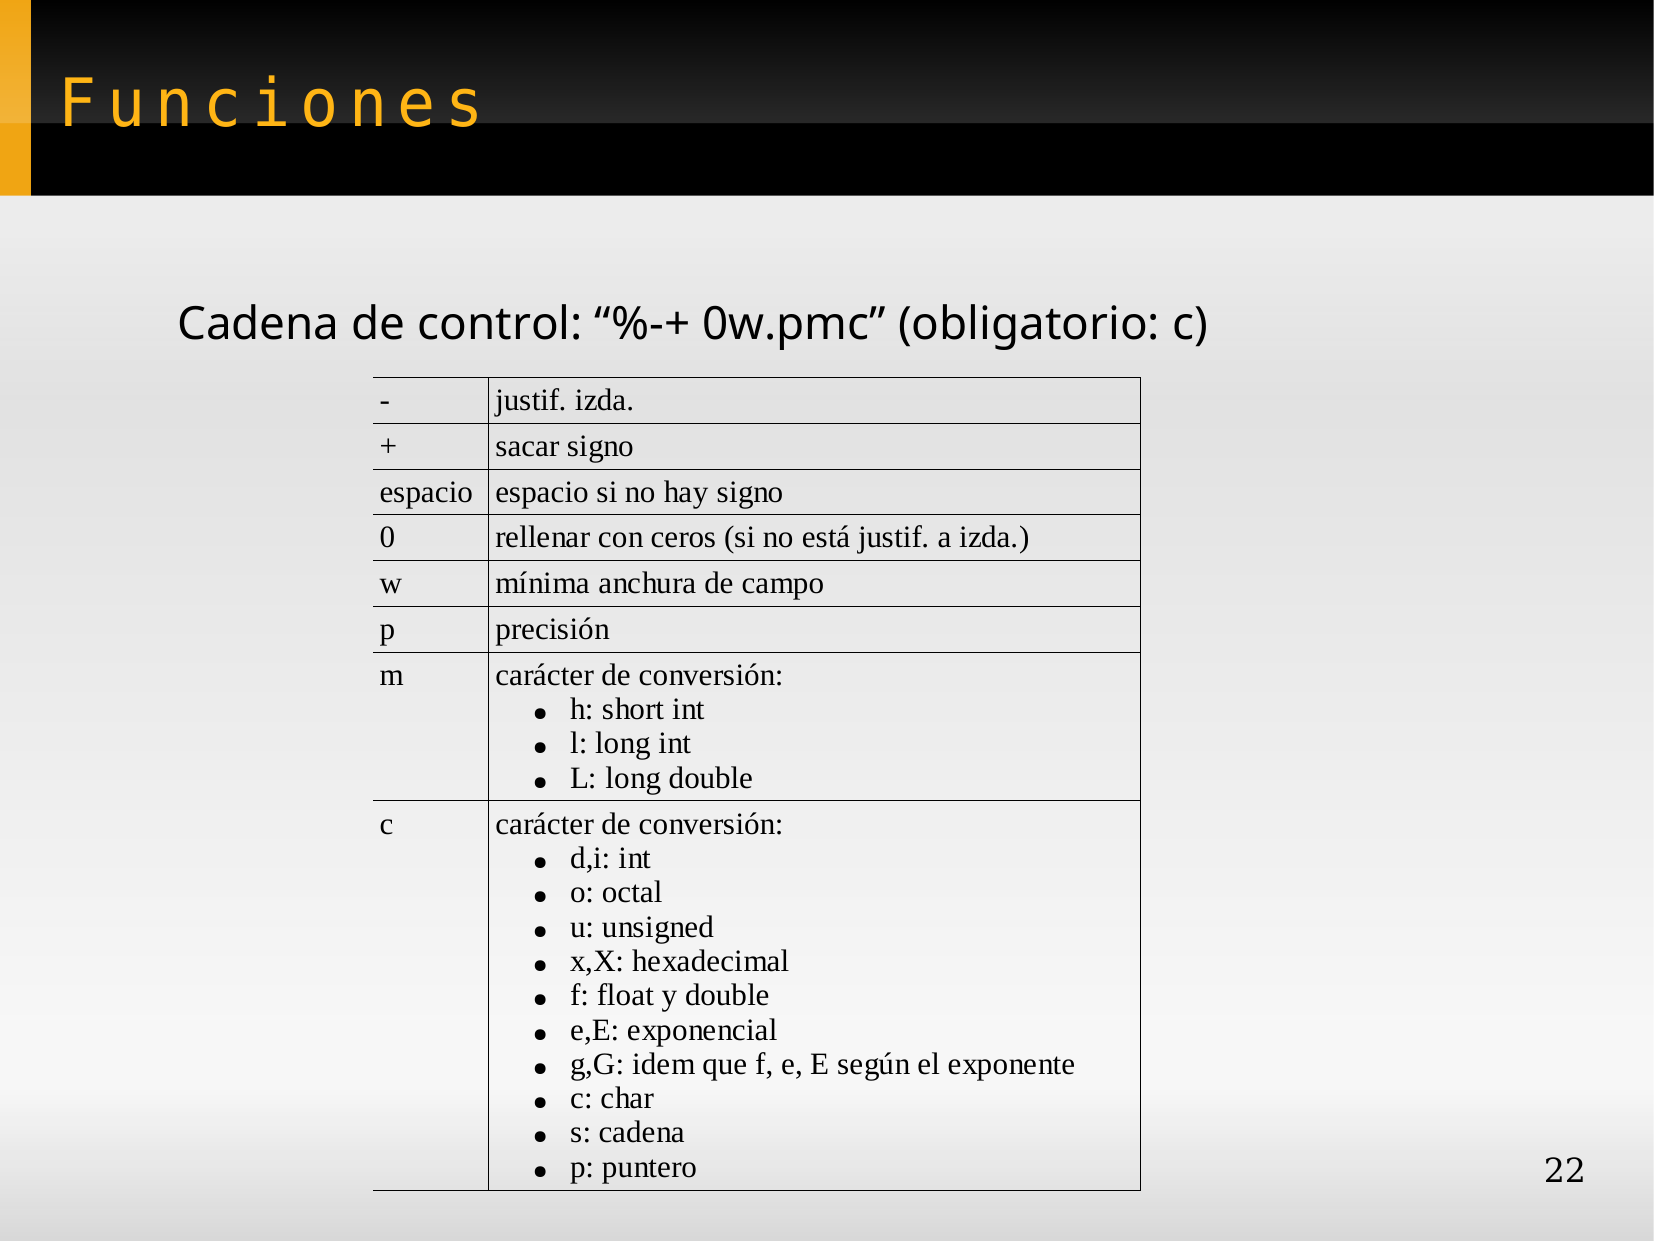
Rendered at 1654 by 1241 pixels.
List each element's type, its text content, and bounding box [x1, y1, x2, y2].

title Funciones [59, 29, 1506, 178]
chart [373, 377, 1152, 1241]
picture [0, 0, 1654, 1241]
list Cadena de control: “%-+ 0w.pmc” (obligatorio: c) [82, 290, 1571, 346]
